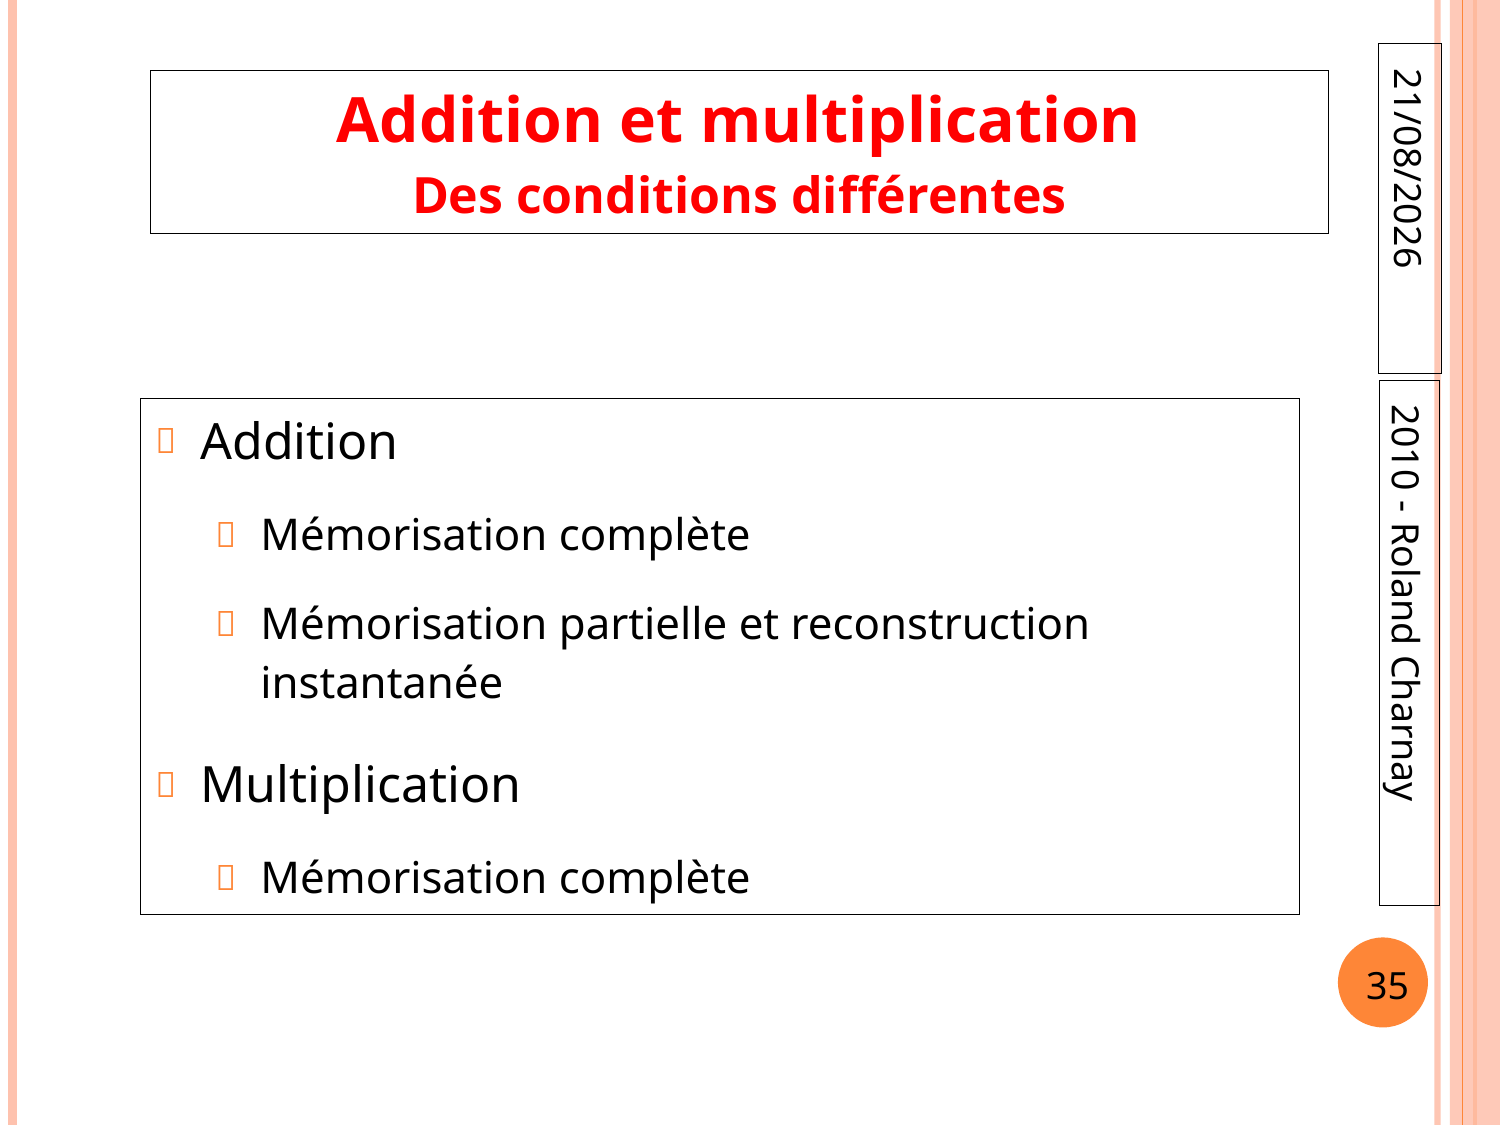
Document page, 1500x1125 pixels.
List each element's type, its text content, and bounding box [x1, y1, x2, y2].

text_box <numéro> [1351, 952, 1452, 1038]
list Addition Mémorisation complète Mémorisation partielle et reconstruction instantanée Multiplication Mémorisation complète [140, 398, 1300, 915]
title Addition et multiplication Des conditions différentes [150, 70, 1329, 234]
